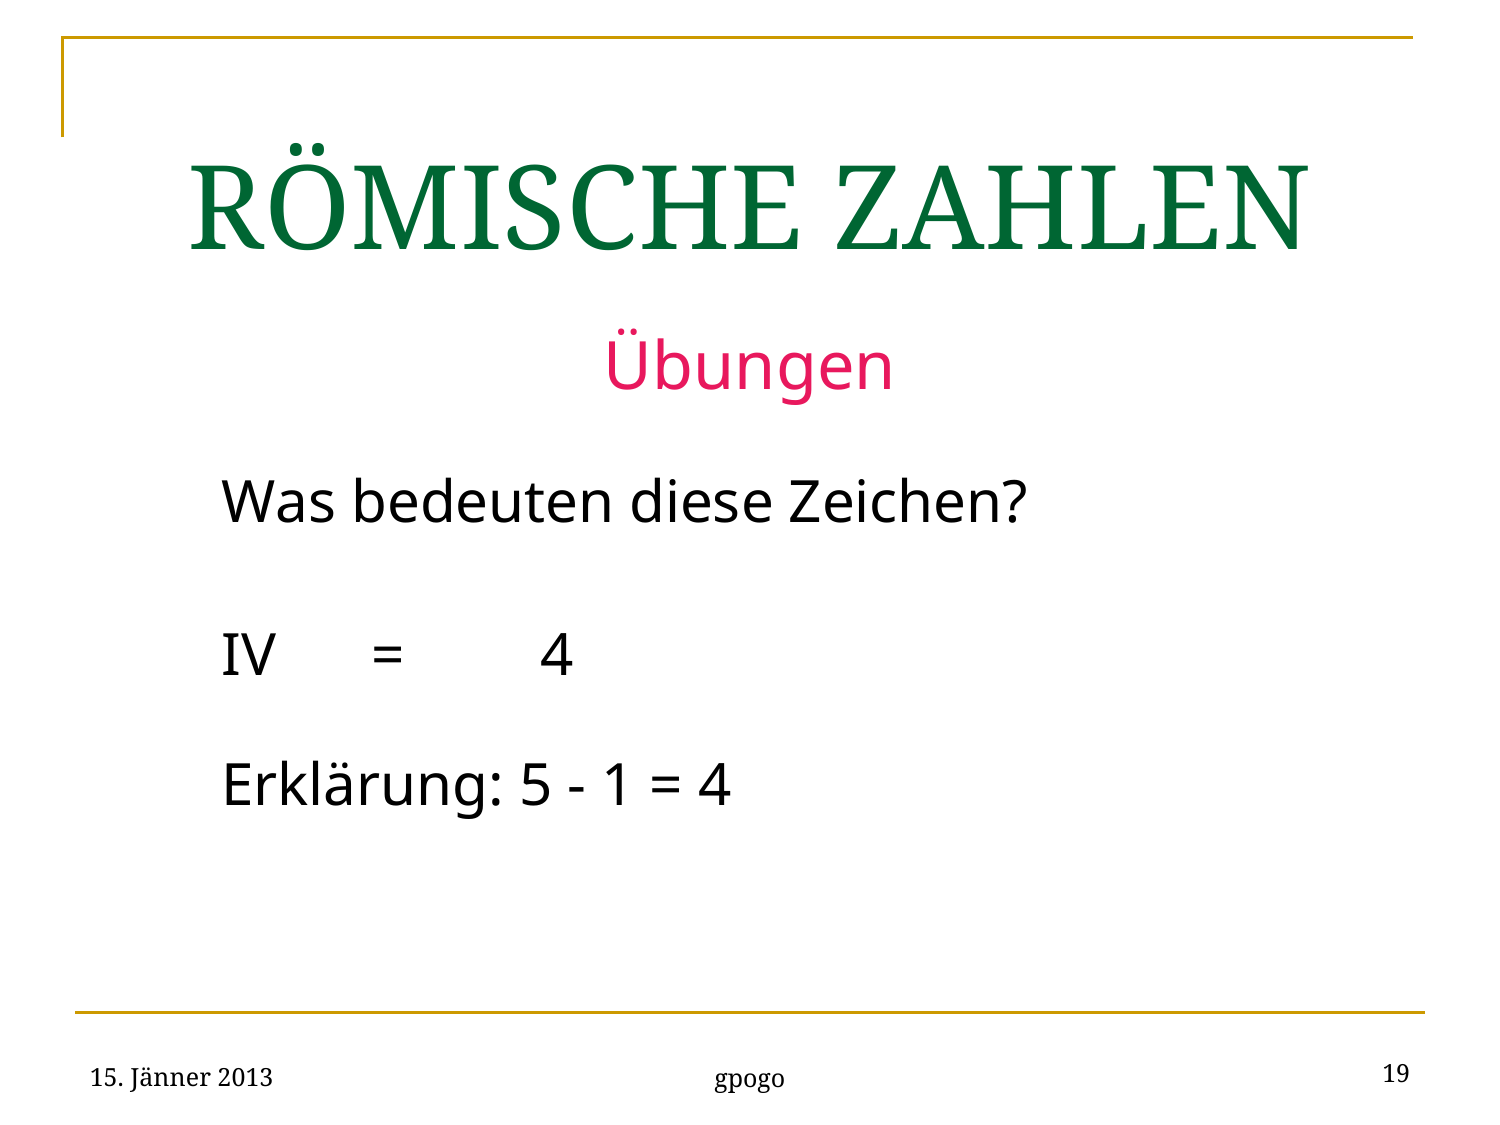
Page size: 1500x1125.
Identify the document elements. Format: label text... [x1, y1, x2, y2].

text_box Was bedeuten diese Zeichen? [206, 456, 1294, 542]
title RÖMISCHE ZAHLEN [141, 82, 1359, 279]
text_box Übungen [437, 315, 1063, 411]
text_box 15. Jänner 2013 [74, 1024, 426, 1100]
text_box 4 [525, 609, 763, 696]
text_box Erklärung: 5 - 1 = 4 [206, 739, 1294, 826]
text_box <Nummer> [1074, 1024, 1426, 1100]
text_box gpogo [512, 1025, 988, 1101]
text_box IV = [206, 609, 444, 696]
